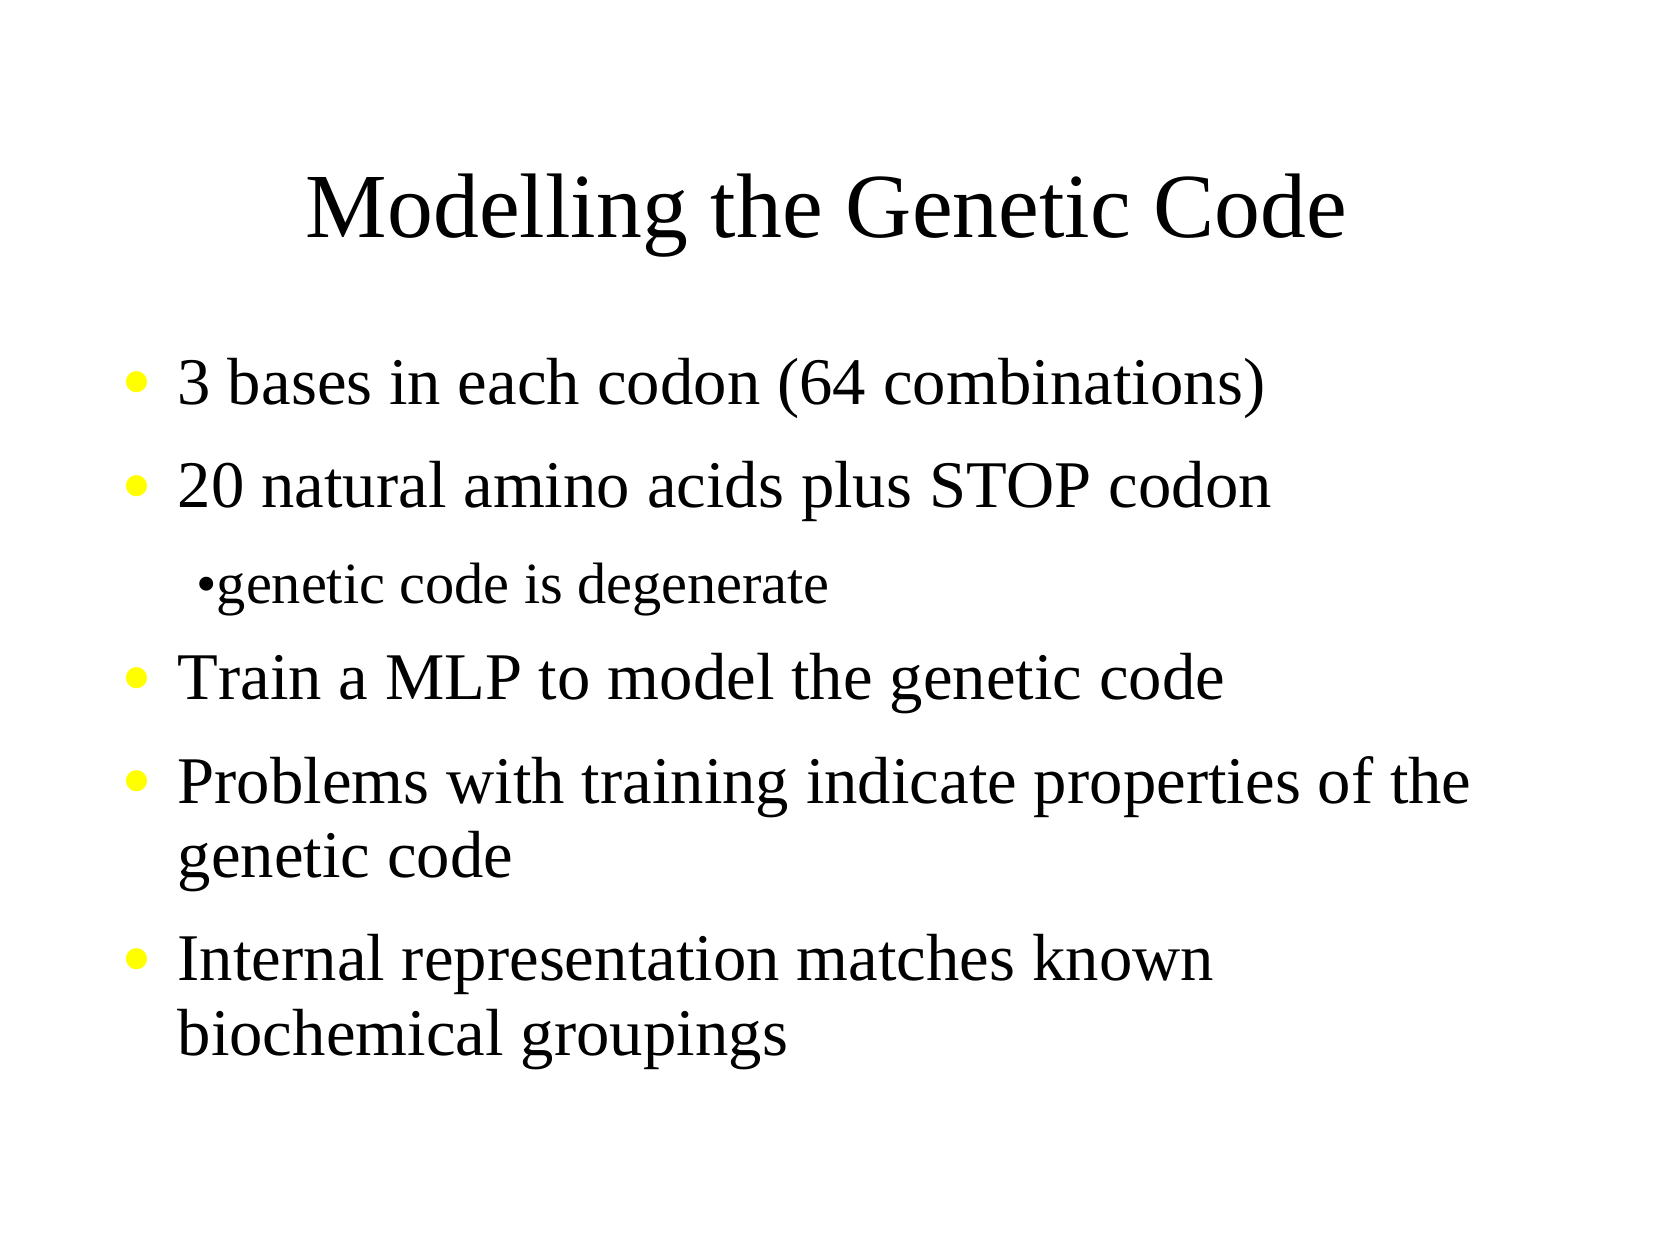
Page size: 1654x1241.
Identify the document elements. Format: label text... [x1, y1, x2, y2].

title Modelling the Genetic Code [121, 102, 1534, 311]
list 3 bases in each codon (64 combinations) 20 natural amino acids plus STOP codon genetic code is degenerate Train a MLP to model the genetic code Problems with training indicate properties of the genetic code Internal representation matches known biochemical groupings [121, 344, 1534, 1127]
